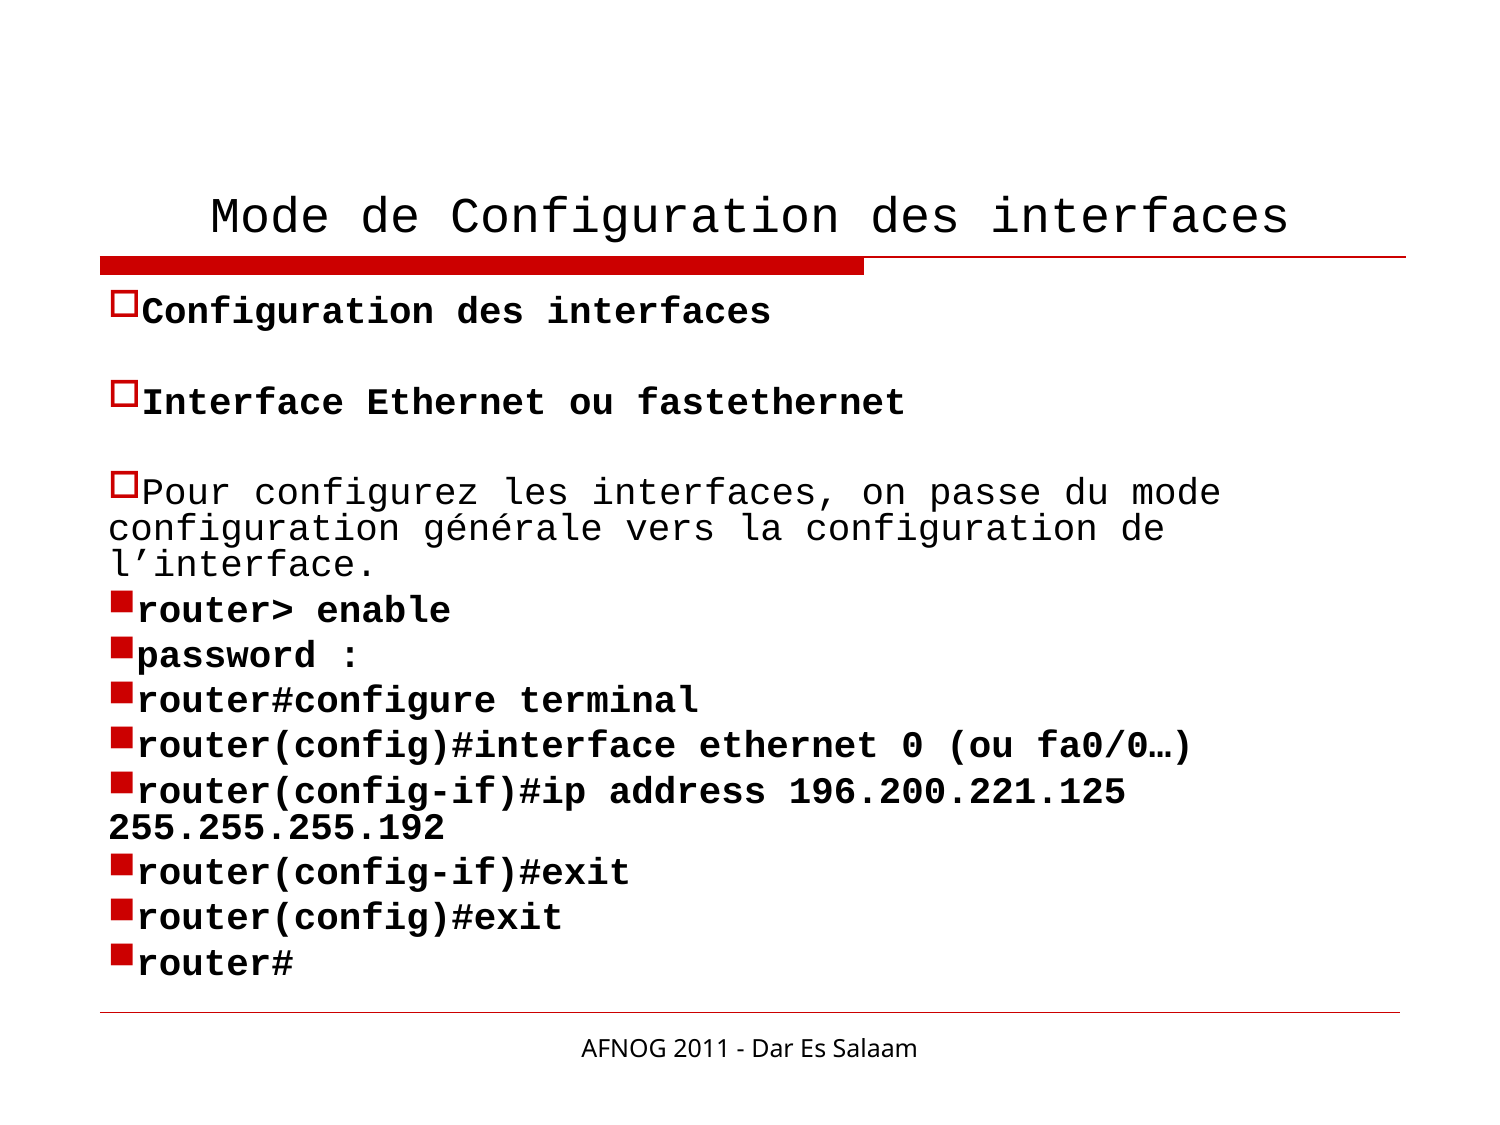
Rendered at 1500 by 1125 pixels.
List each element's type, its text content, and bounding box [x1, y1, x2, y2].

title Mode de Configuration des interfaces [94, 49, 1407, 250]
text_box AFNOG 2011 - Dar Es Salaam [512, 1024, 988, 1103]
list Configuration des interfaces Interface Ethernet ou fastethernet Pour configurez les interfaces, on passe du mode configuration générale vers la configuration de l’interface. router> enable password : router#configure terminal router(config)#interface ethernet 0 (ou fa0/0…) router(config-if)#ip address 196.200.221.125 255.255.255.192 router(config-if)#exit router(config)#exit router# [92, 287, 1406, 990]
